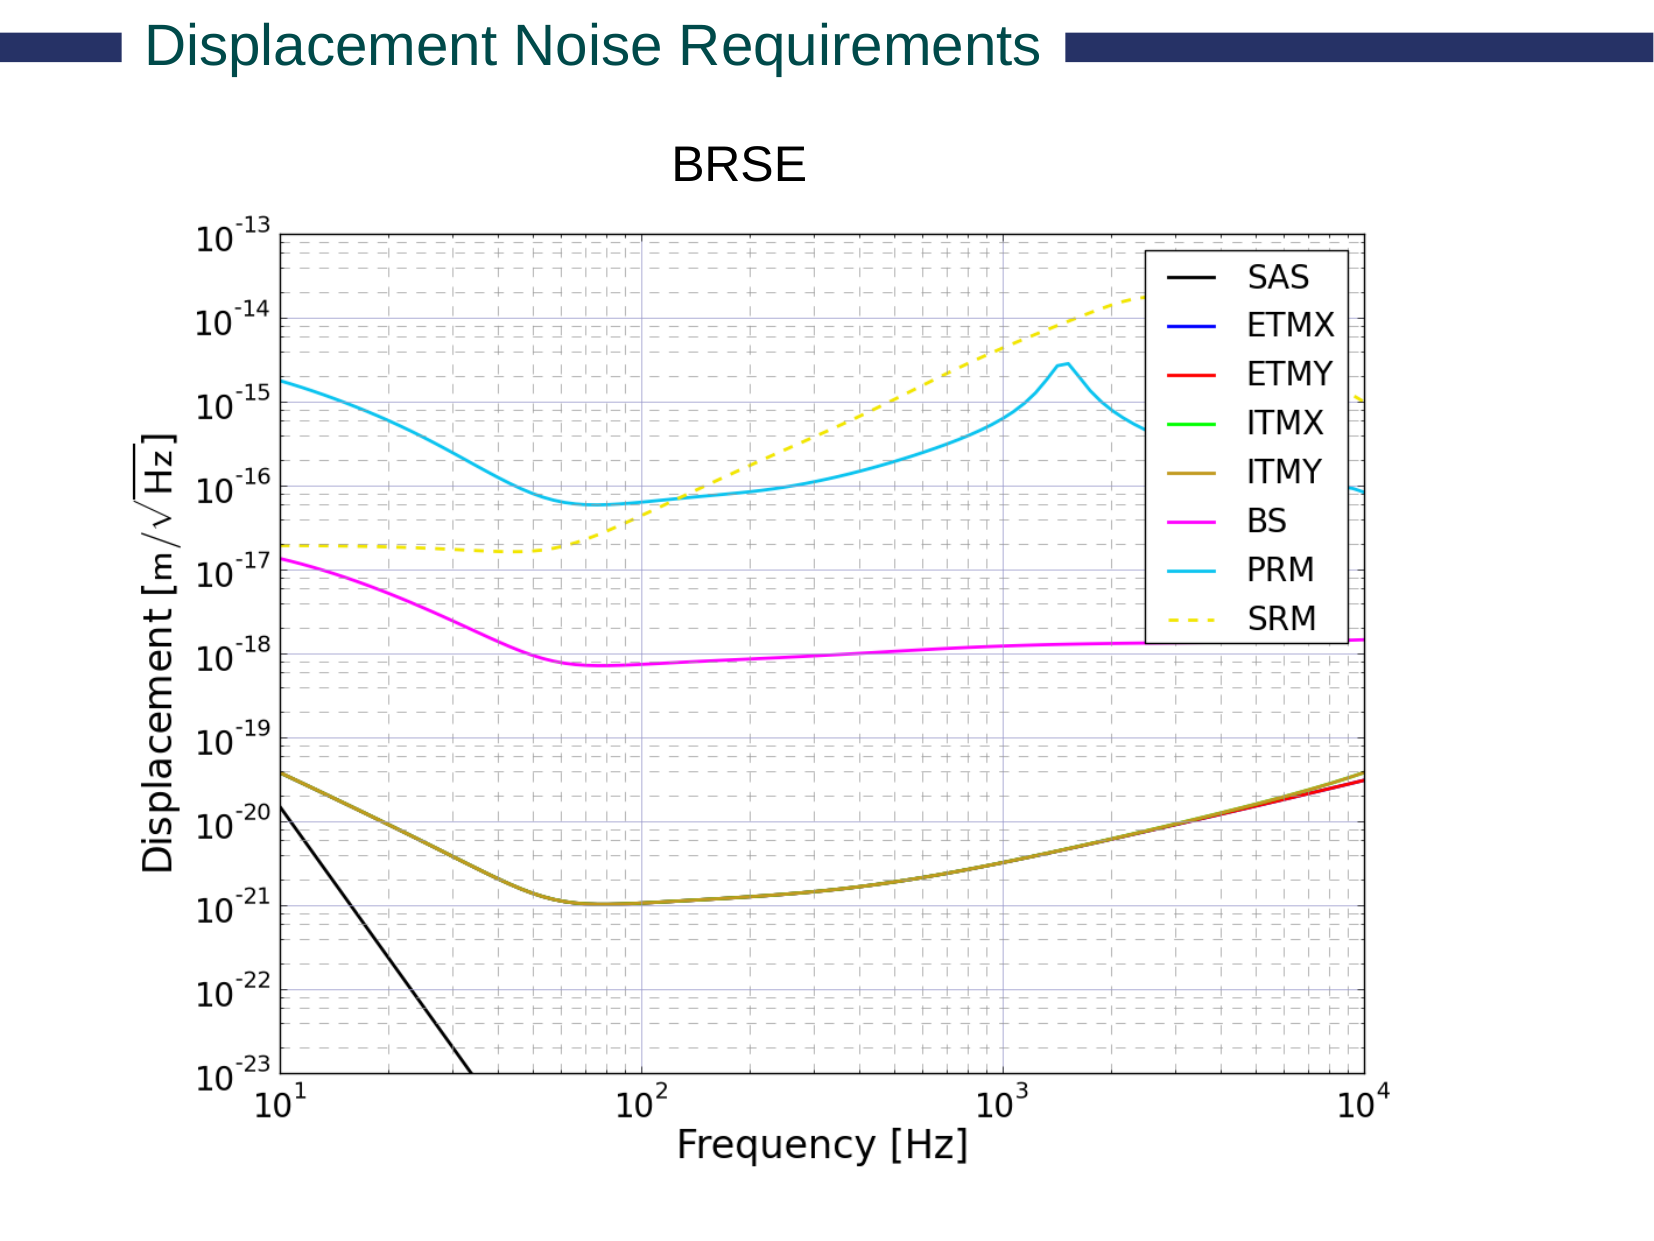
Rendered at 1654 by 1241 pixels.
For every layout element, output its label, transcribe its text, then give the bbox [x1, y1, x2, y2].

title Displacement Noise Requirements [121, 12, 1066, 78]
picture [105, 129, 1504, 1178]
text_box BRSE [656, 128, 822, 200]
